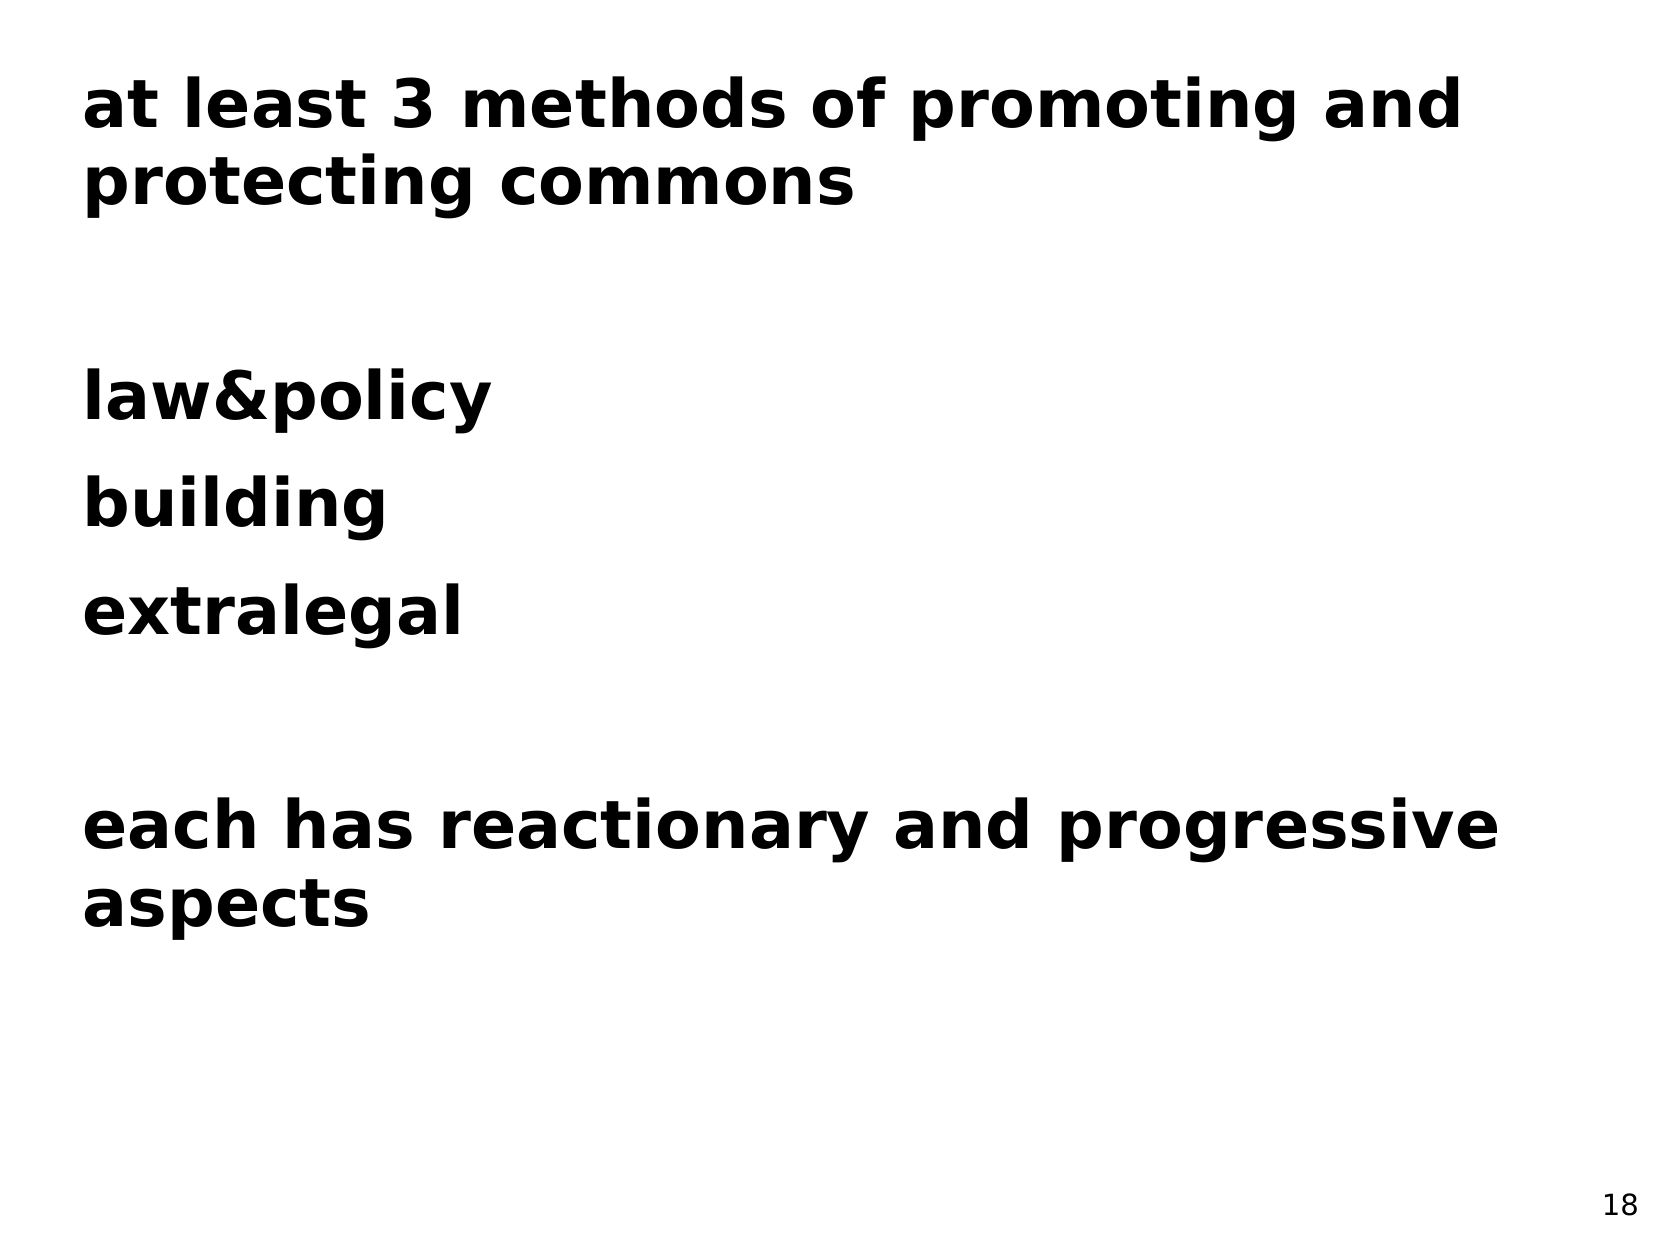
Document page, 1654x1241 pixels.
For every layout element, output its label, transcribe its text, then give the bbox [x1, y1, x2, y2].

list at least 3 methods of promoting and protecting commons law&policy building extralegal each has reactionary and progressive aspects [82, 65, 1571, 1062]
